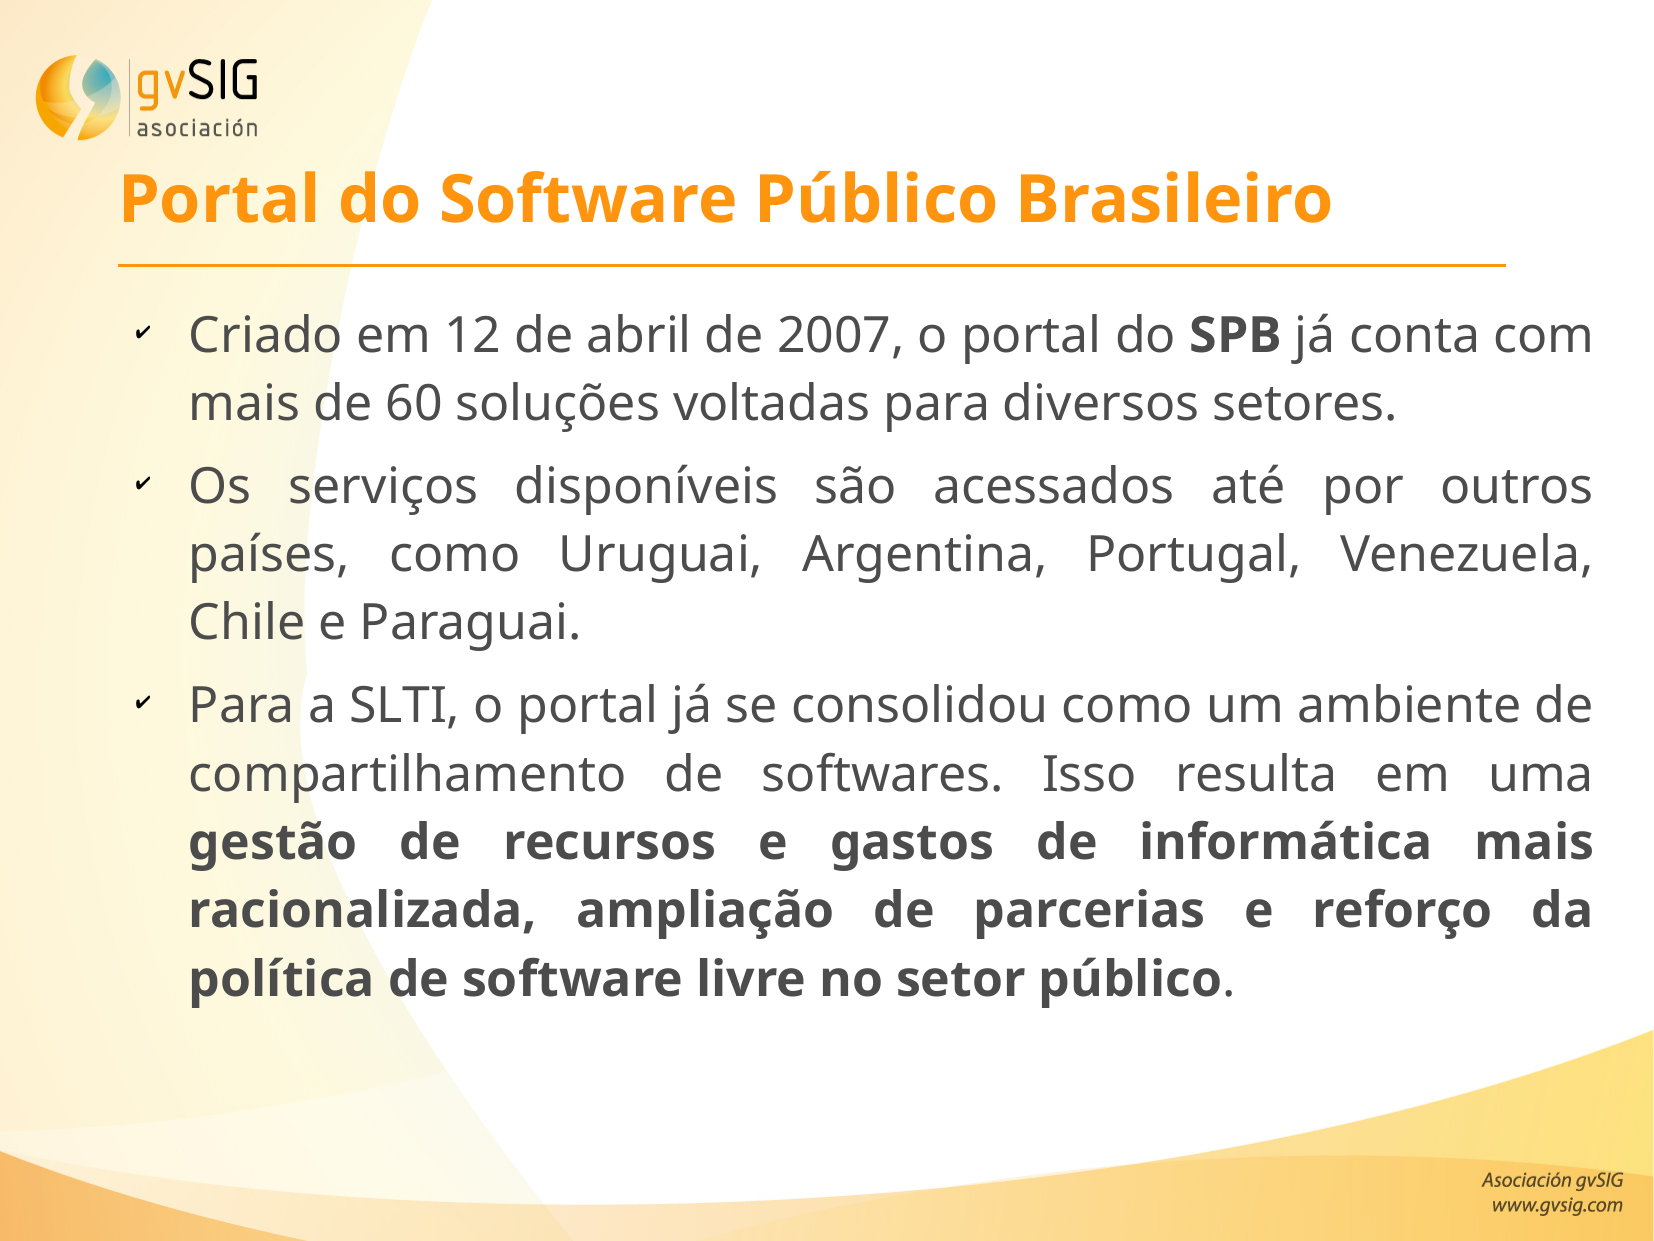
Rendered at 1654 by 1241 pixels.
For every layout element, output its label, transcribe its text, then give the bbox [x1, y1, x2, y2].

title Portal do Software Público Brasileiro [118, 147, 1607, 246]
list Criado em 12 de abril de 2007, o portal do SPB já conta com mais de 60 soluções voltadas para diversos setores. Os serviços disponíveis são acessados até por outros países, como Uruguai, Argentina, Portugal, Venezuela, Chile e Paraguai. Para a SLTI, o portal já se consolidou como um ambiente de compartilhamento de softwares. Isso resulta em uma gestão de recursos e gastos de informática mais racionalizada, ampliação de parcerias e reforço da política de software livre no setor público. [118, 298, 1595, 1163]
picture [0, 0, 1654, 1241]
